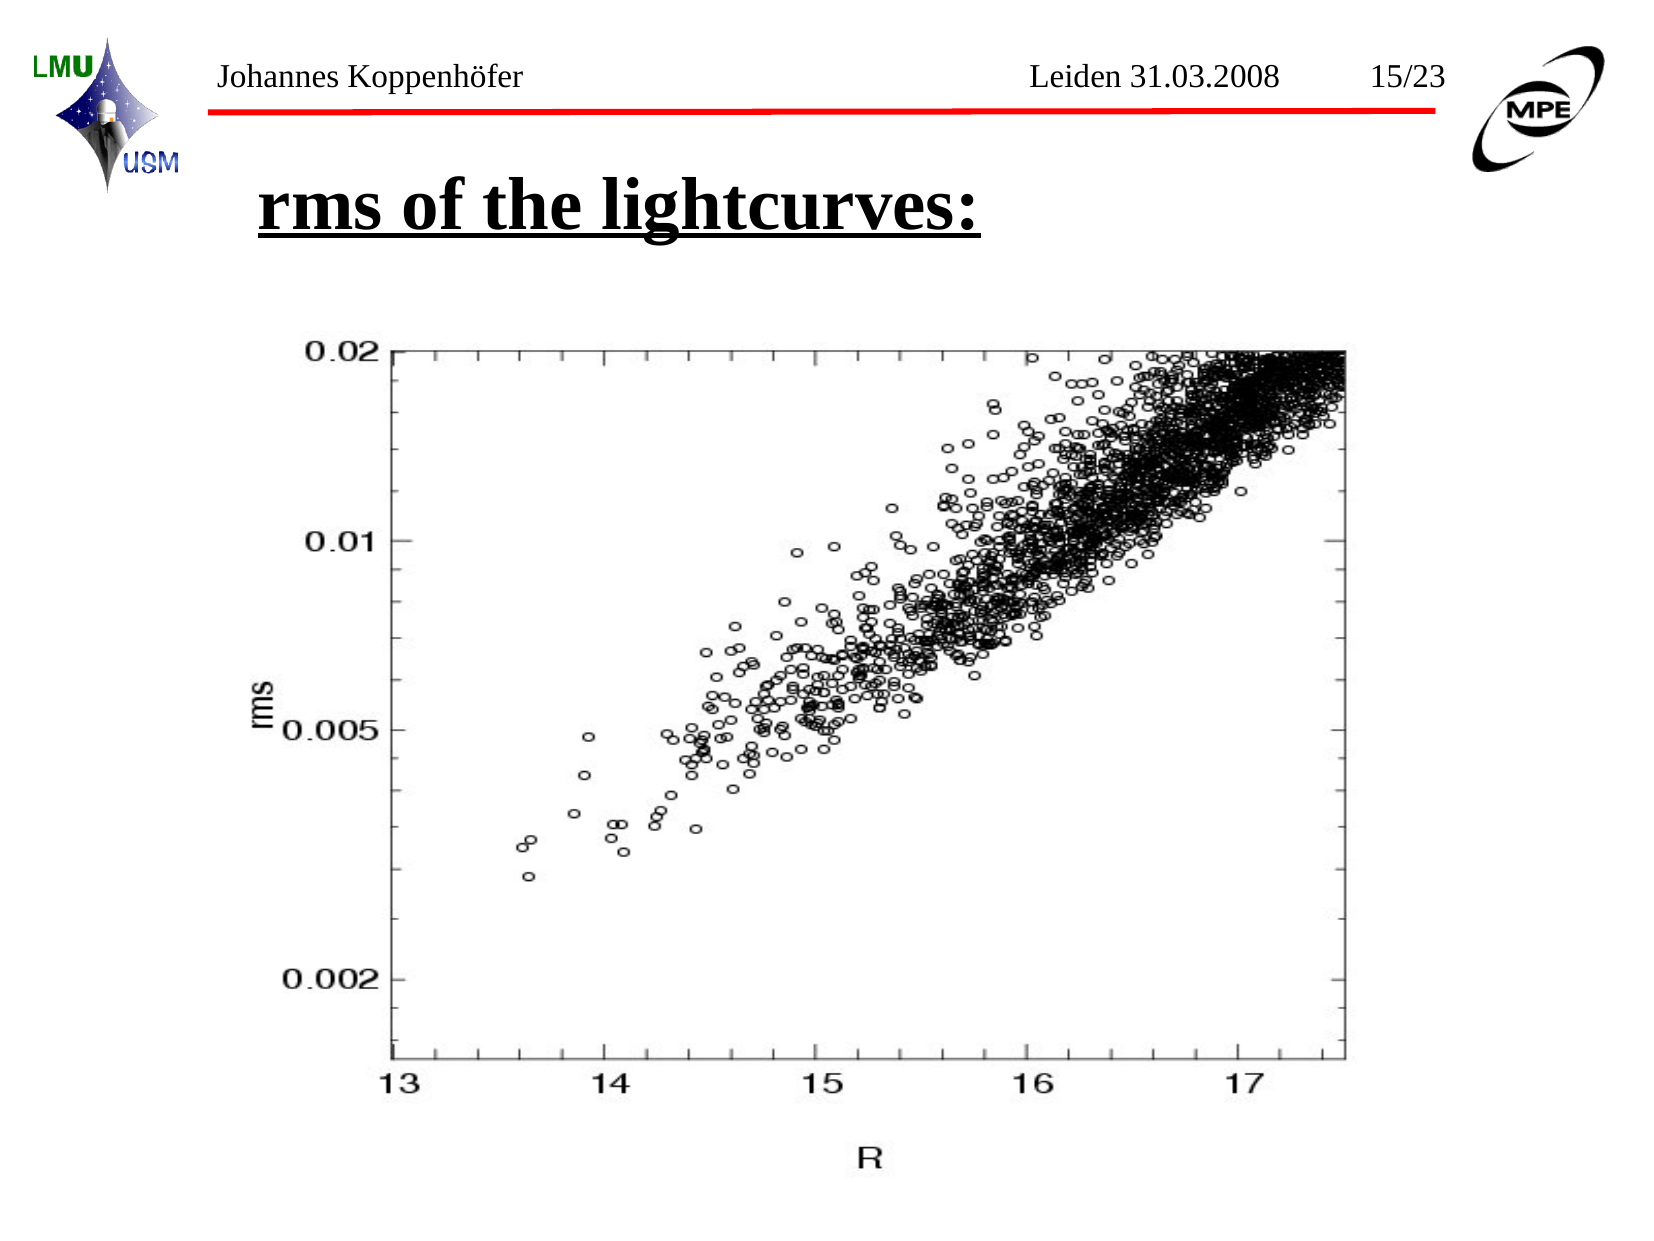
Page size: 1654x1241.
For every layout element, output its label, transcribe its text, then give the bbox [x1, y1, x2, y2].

text_box Leiden 31.03.2008 [1029, 57, 1342, 95]
picture [168, 306, 1419, 1207]
text_box Johannes Koppenhöfer [217, 57, 525, 95]
picture [1472, 46, 1605, 172]
picture [32, 35, 182, 194]
text_box 15/23 [1369, 57, 1455, 95]
text_box rms of the lightcurves: [258, 162, 981, 246]
